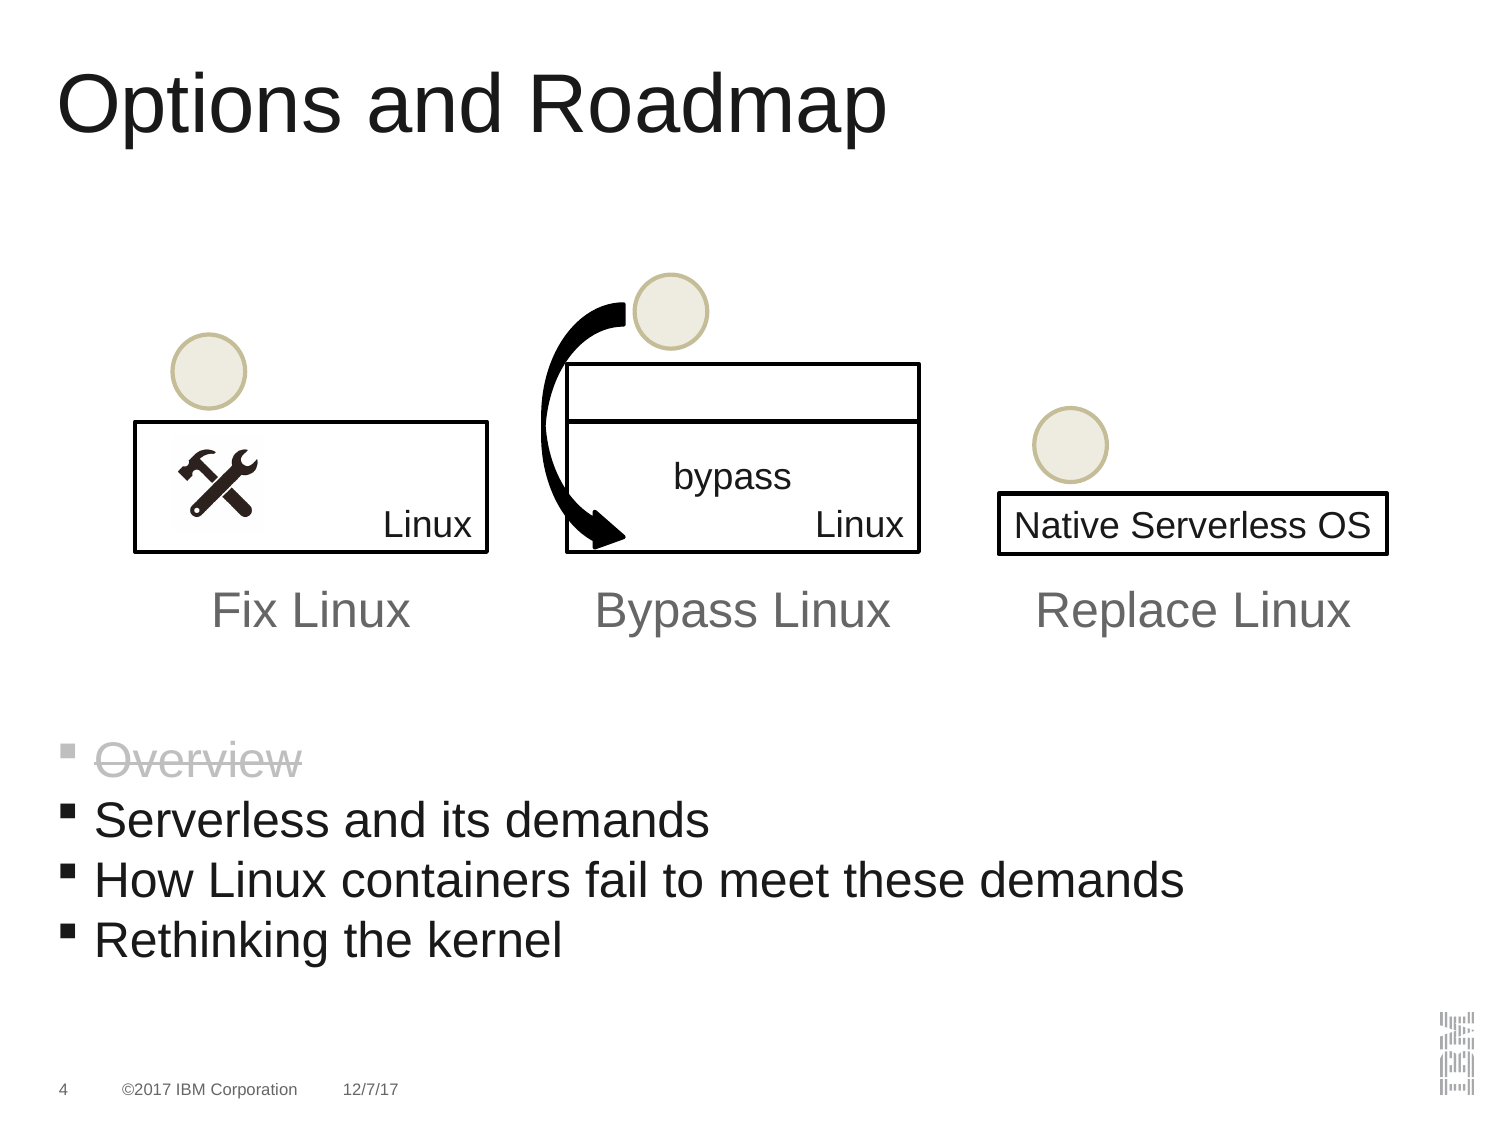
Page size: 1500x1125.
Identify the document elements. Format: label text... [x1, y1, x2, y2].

text_box bypass [648, 445, 809, 505]
text_box [634, 274, 708, 349]
text_box Replace Linux [998, 577, 1388, 638]
text_box Linux [134, 421, 487, 552]
text_box [172, 334, 246, 409]
picture [1440, 1012, 1474, 1095]
picture [171, 434, 264, 532]
text_box [543, 304, 624, 548]
text_box Bypass Linux [566, 577, 919, 638]
text_box Options and Roadmap [56, 49, 1440, 200]
text_box Linux [566, 424, 919, 552]
text_box Fix Linux [134, 577, 487, 638]
text_box Native Serverless OS [998, 493, 1388, 554]
text_box [1034, 408, 1107, 483]
text_box Overview Serverless and its demands How Linux containers fail to meet these demands Rethinking the kernel [56, 727, 1442, 1021]
